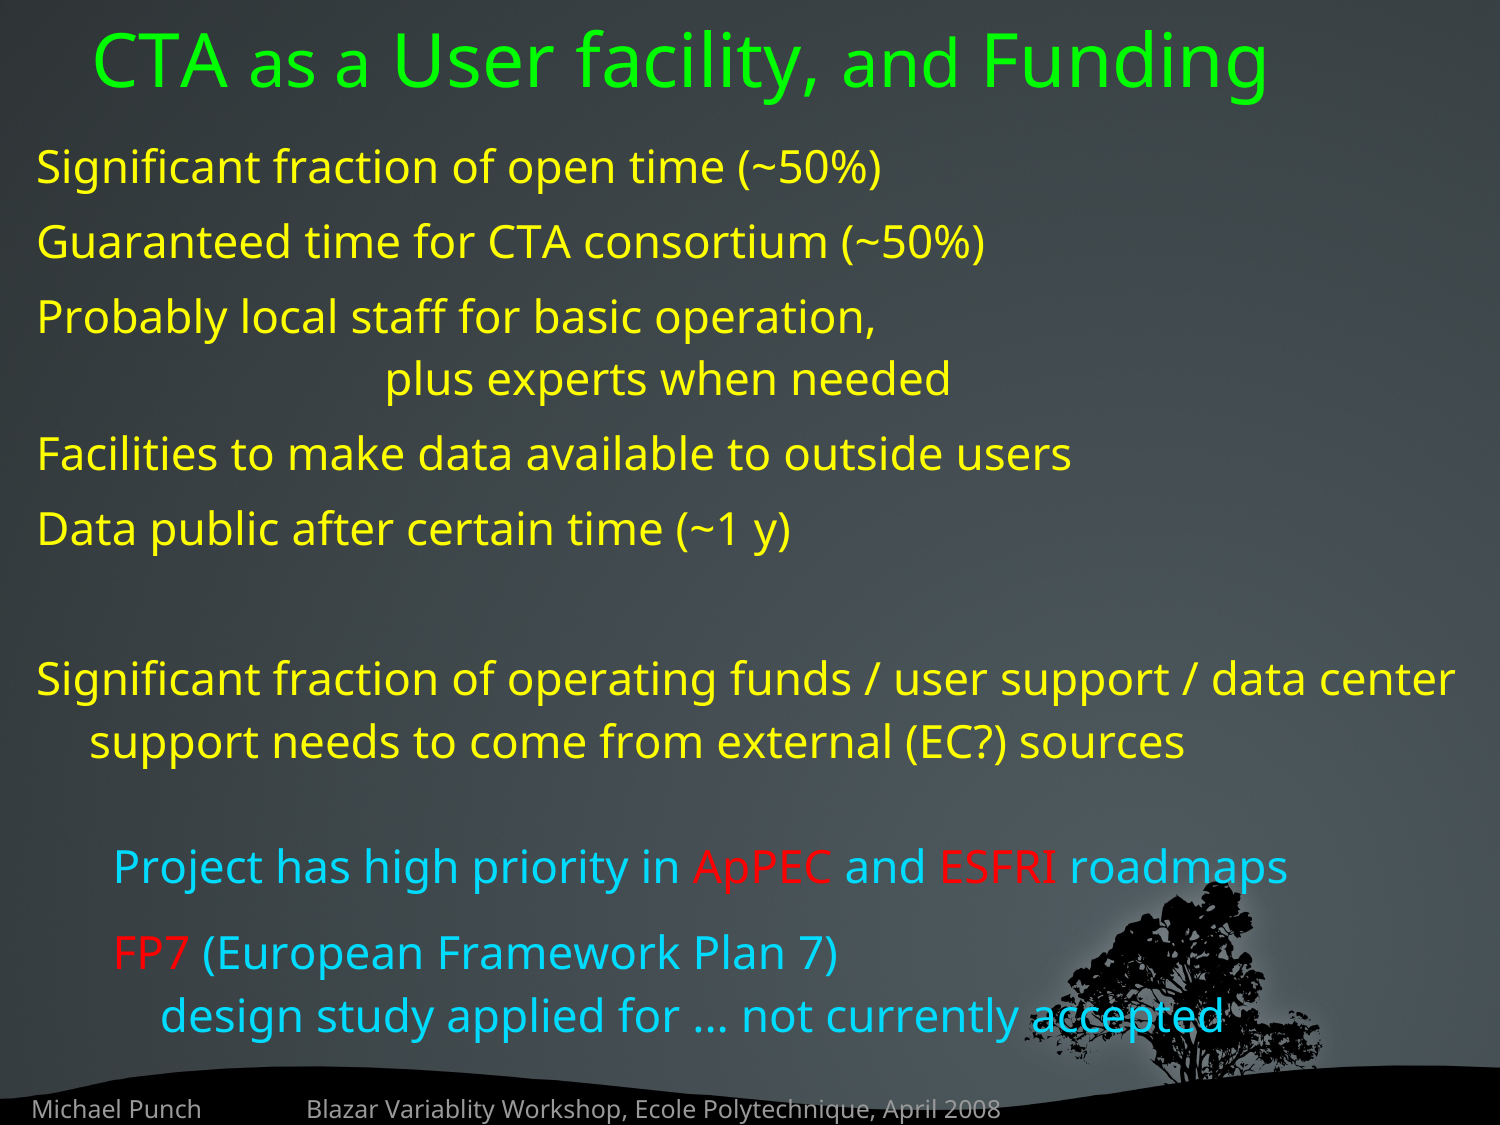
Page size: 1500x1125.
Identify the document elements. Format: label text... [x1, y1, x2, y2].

picture [0, 0, 1500, 1125]
title CTA as a User facility, and Funding [76, 0, 1447, 122]
list Significant fraction of open time (~50%) Guaranteed time for CTA consortium (~50%) Probably local staff for basic operation, plus experts when needed Facilities to make data available to outside users Data public after certain time (~1 y) Significant fraction of operating funds / user support / data center support needs to come from external (EC?) sources Project has high priority in ApPEC and ESFRI roadmaps FP7 (European Framework Plan 7) design study applied for ... not currently accepted [3, 126, 1500, 1125]
